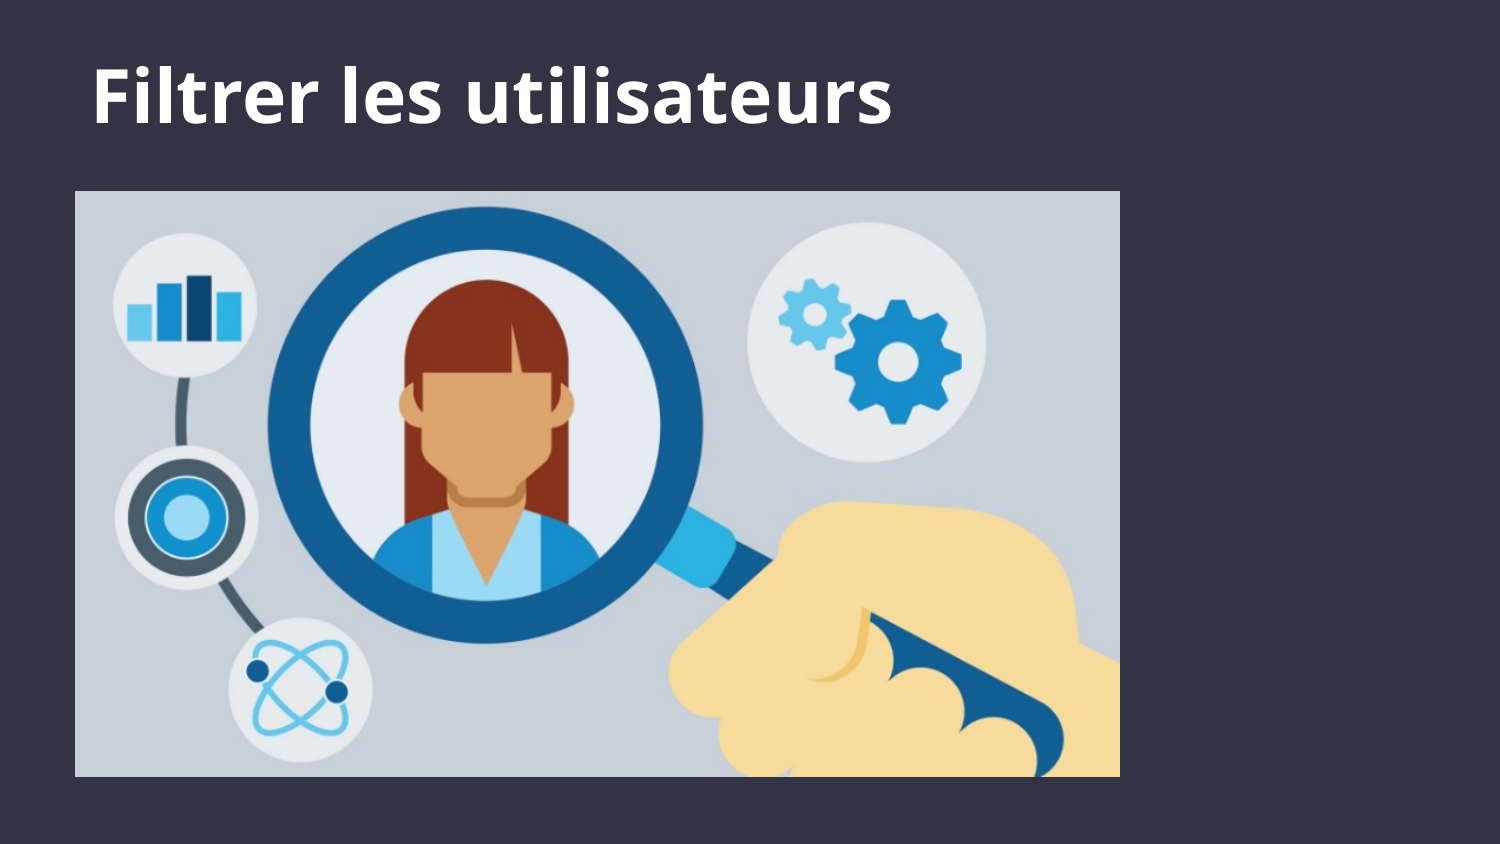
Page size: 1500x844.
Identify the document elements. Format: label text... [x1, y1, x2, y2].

title Filtrer les utilisateurs [75, 33, 1425, 175]
picture [75, 191, 1120, 777]
